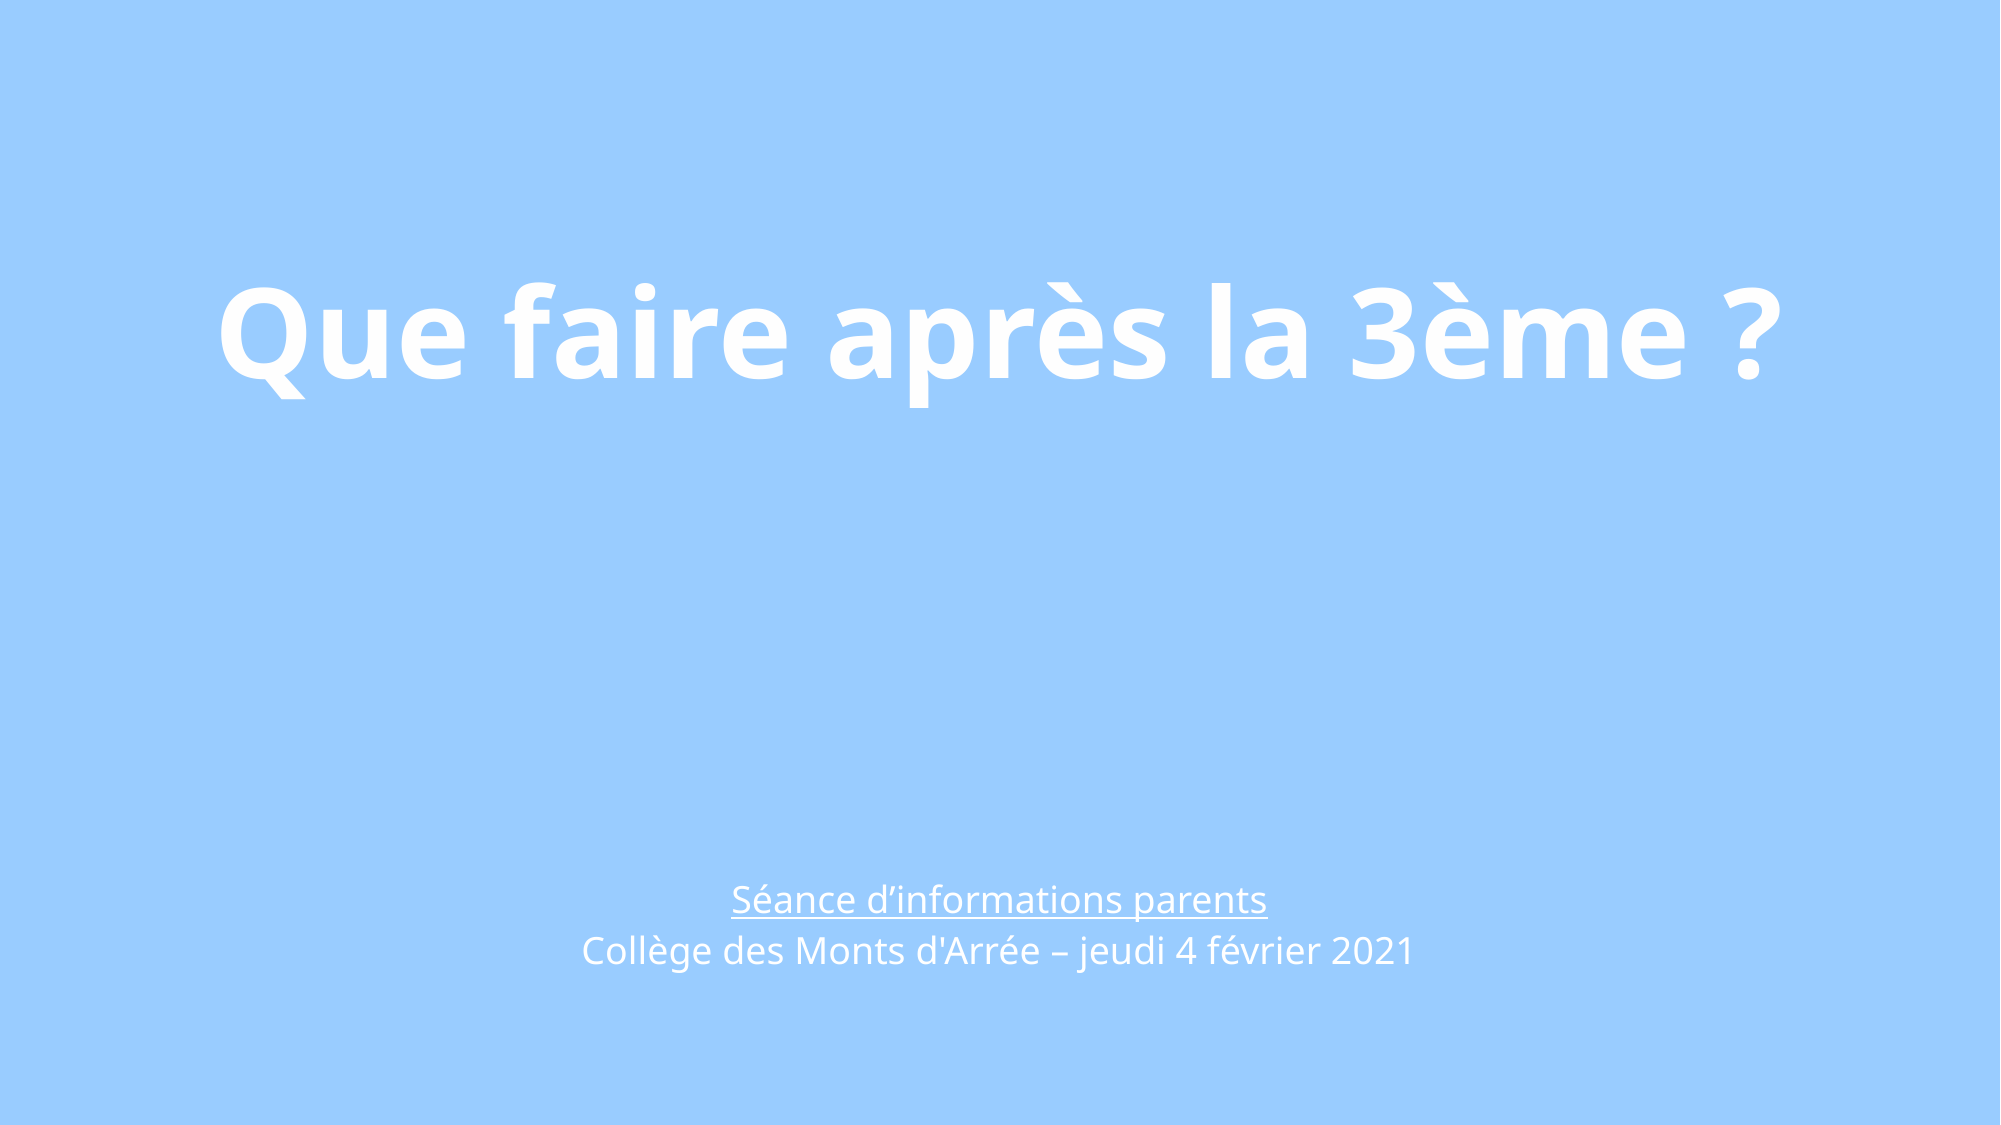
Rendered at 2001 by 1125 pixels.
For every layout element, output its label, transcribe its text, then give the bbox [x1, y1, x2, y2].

text_box Que faire après la 3ème ? [132, 237, 1867, 725]
text_box Séance d’informations parents Collège des Monts d'Arrée – jeudi 4 février 2021 [132, 866, 1867, 1082]
